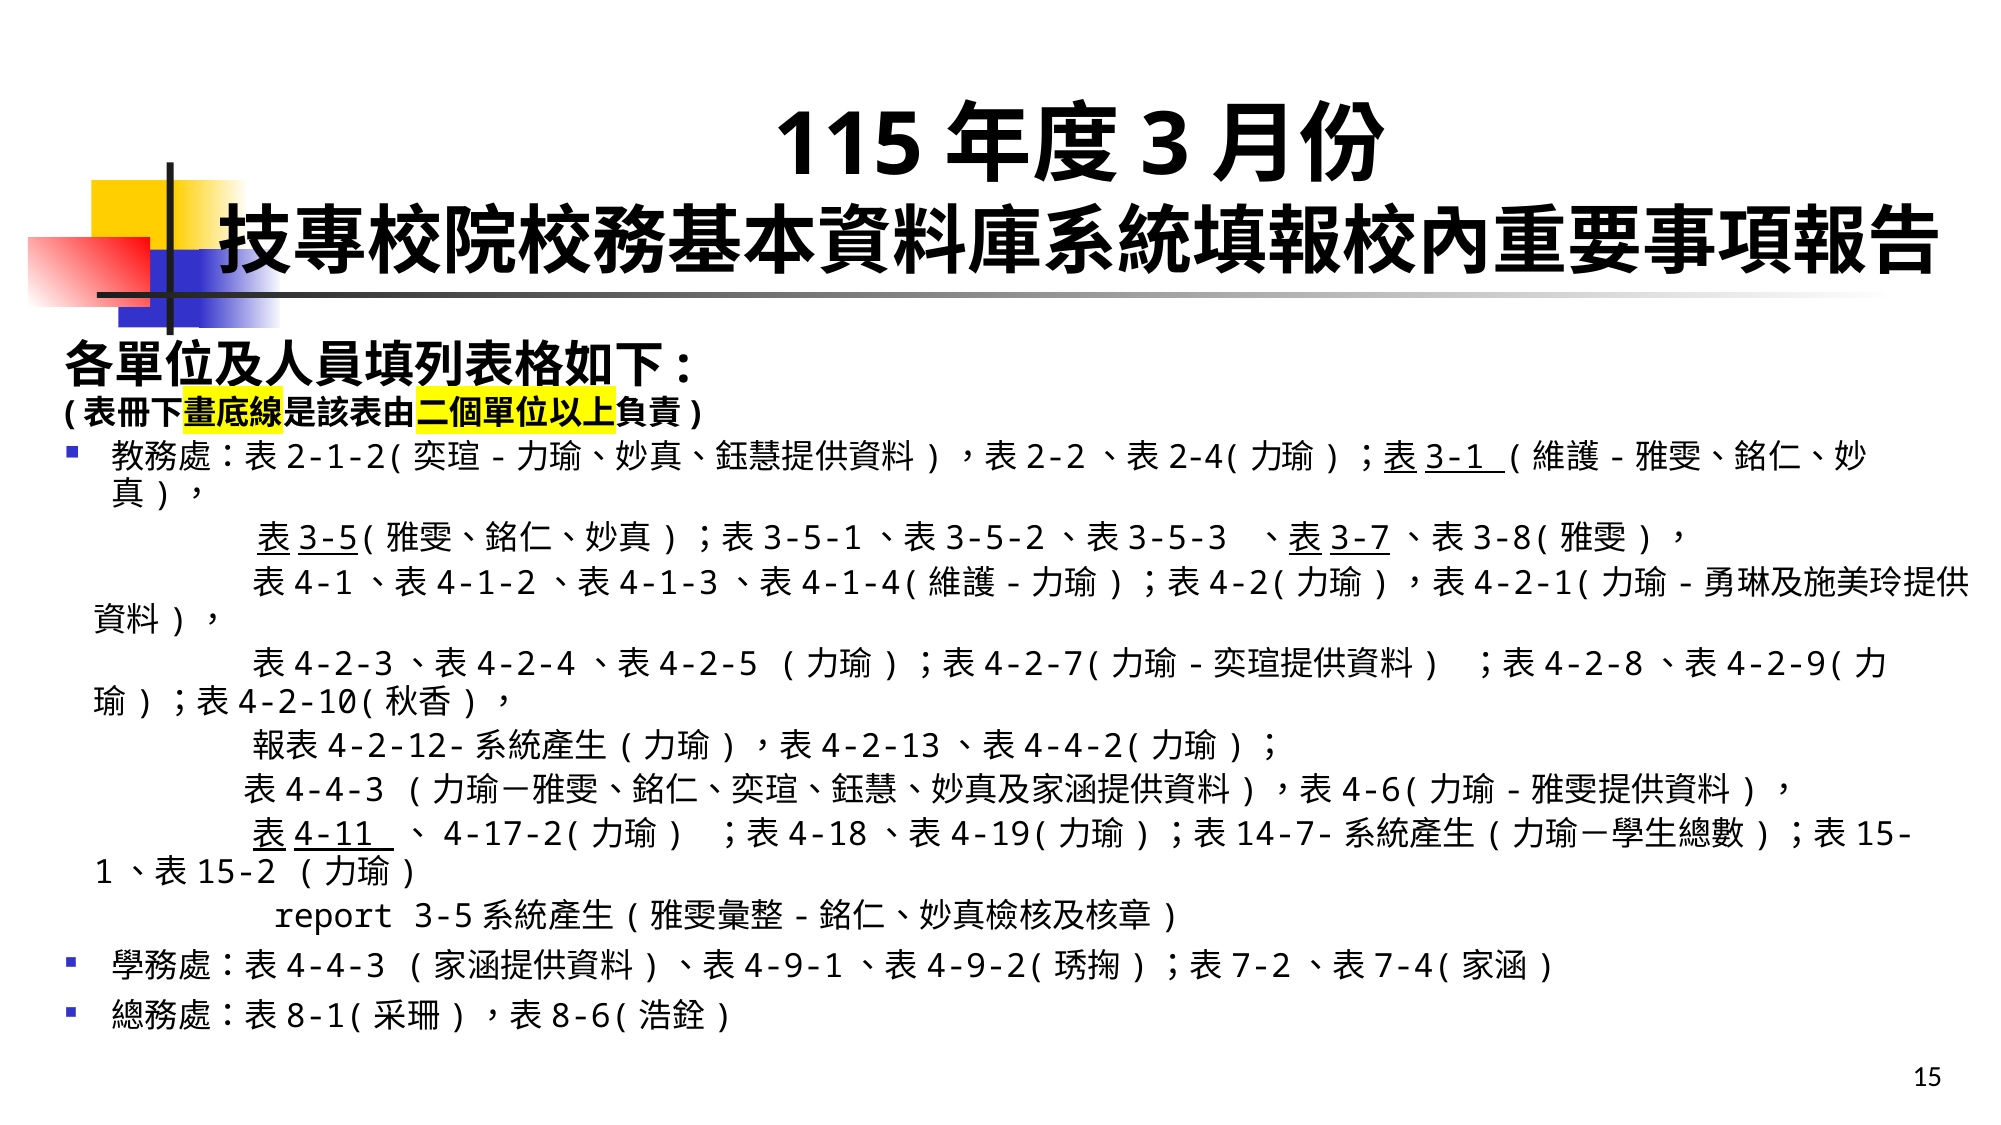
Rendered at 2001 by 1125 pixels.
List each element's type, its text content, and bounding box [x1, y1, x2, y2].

text_box 115年度3月份 技專校院校務基本資料庫系統填報校內重要事項報告 [175, 77, 1986, 290]
list 各單位及人員填列表格如下: (表冊下畫底線是該表由二個單位以上負責) 教務處：表2-1-2(奕瑄-力瑜、妙真、鈺慧提供資料)，表2-2、表2-4(力瑜)；表3-1 (維護-雅雯、銘仁、妙真)， 表3-5(雅雯、銘仁、妙真)；表3-5-1、表3-5-2、表3-5-3 、表3-7、表3-8(雅雯)， 表4-1、表4-1-2、表4-1-3、表4-1-4(維護-力瑜)；表4-2(力瑜)，表4-2-1(力瑜-勇琳及施美玲提供資料)， 表4-2-3、表4-2-4、表4-2-5 (力瑜)；表4-2-7(力瑜-奕瑄提供資料) ；表4-2-8、表4-2-9(力瑜)；表4-2-10(秋香)， 報表4-2-12-系統產生(力瑜)，表4-2-13、表4-4-2(力瑜)； 表4-4-3 (力瑜－雅雯、銘仁、奕瑄、鈺慧、妙真及家涵提供資料)，表4-6(力瑜-雅雯提供資料)， 表4-11 、4-17-2(力瑜) ；表4-18、表4-19(力瑜)；表14-7-系統產生(力瑜－學生總數)；表15-1、表15-2 (力瑜) report 3-5系統產生(雅雯彙整-銘仁、妙真檢核及核章) 學務處：表4-4-3 (家涵提供資料)、表4-9-1、表4-9-2(琇掬)；表7-2、表7-4(家涵) 總務處：表8-1(采珊)，表8-6(浩銓) [49, 336, 1986, 1034]
text_box <編號> [1540, 1034, 1957, 1100]
